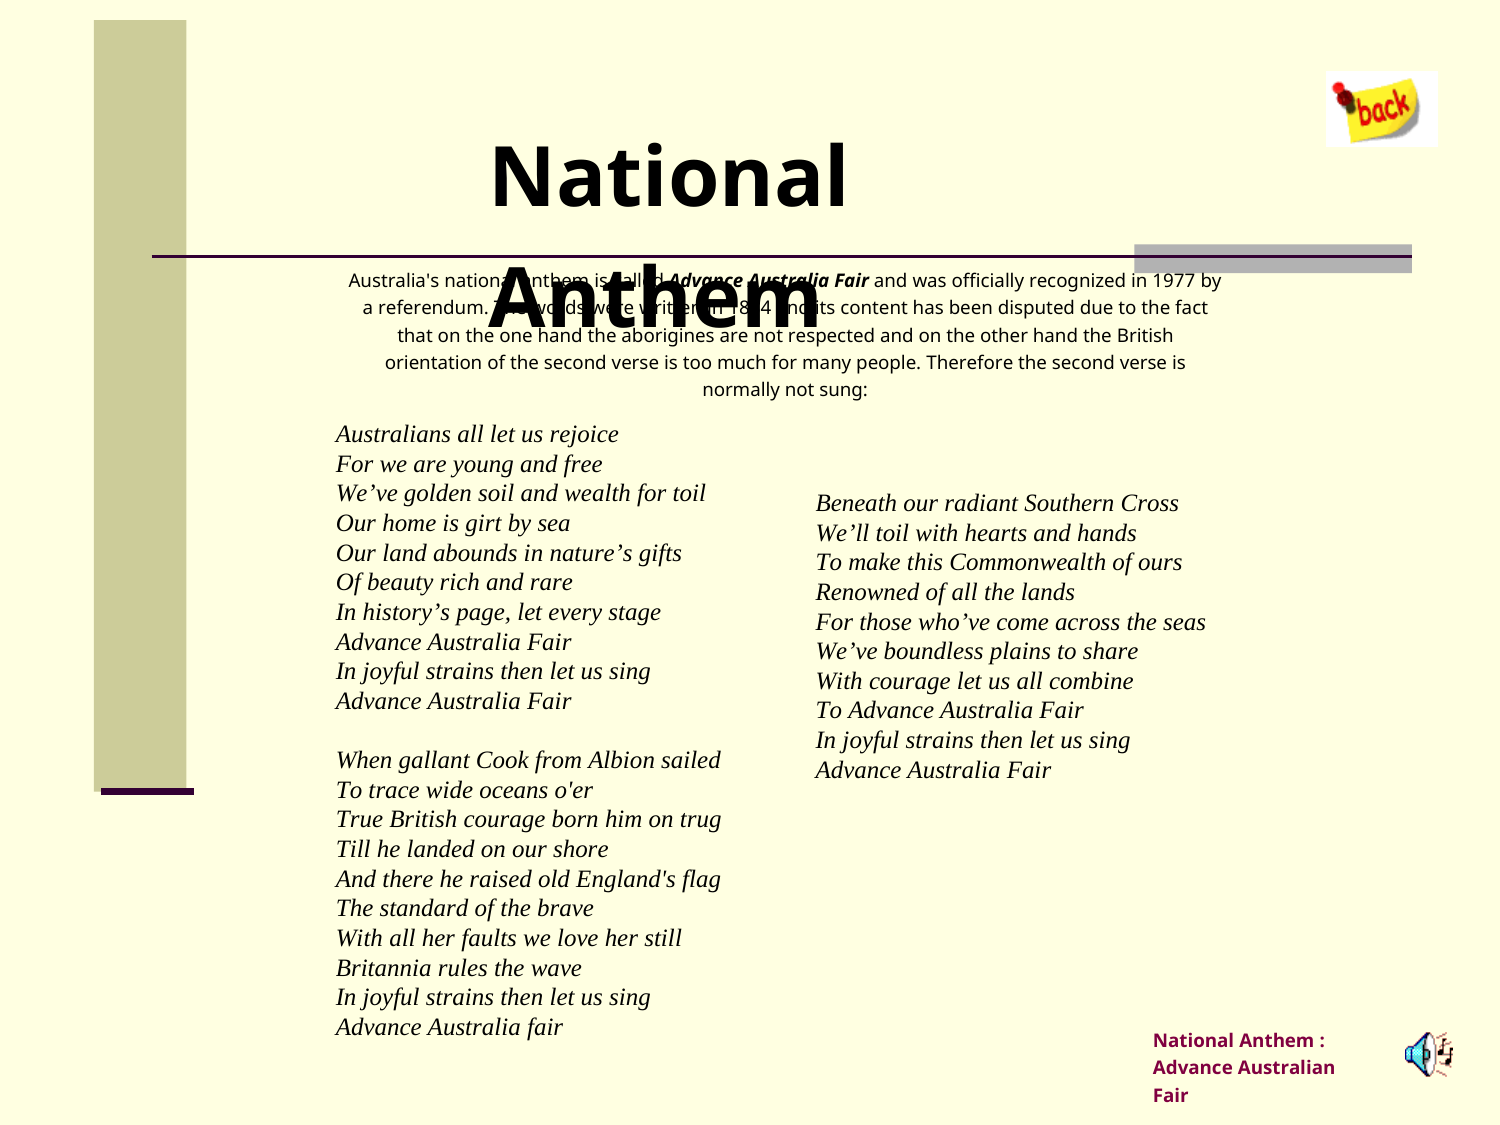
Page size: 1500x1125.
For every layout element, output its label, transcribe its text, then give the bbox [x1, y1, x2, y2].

text_box Australia's national anthem is called Advance Australia Fair and was officially recognized in 1977 by a referendum. The words were written in 1884 and its content has been disputed due to the fact that on the one hand the aborigines are not respected and on the other hand the British orientation of the second verse is too much for many people. Therefore the second verse is normally not sung: [346, 265, 1223, 377]
picture [1405, 1031, 1453, 1080]
text_box National Anthem : Advance Australian Fair [1152, 1025, 1375, 1080]
text_box Australians all let us rejoice For we are young and free We’ve golden soil and wealth for toil Our home is girt by sea Our land abounds in nature’s gifts Of beauty rich and rare In history’s page, let every stage Advance Australia Fair In joyful strains then let us sing Advance Australia Fair When gallant Cook from Albion sailed To trace wide oceans o'er True British courage born him on trug Till he landed on our shore And there he raised old England's flag The standard of the brave With all her faults we love her still Britannia rules the wave In joyful strains then let us sing Advance Australia fair [335, 418, 762, 1068]
picture [1326, 71, 1438, 147]
text_box Beneath our radiant Southern Cross We’ll toil with hearts and hands To make this Commonwealth of ours Renowned of all the lands For those who’ve come across the seas We’ve boundless plains to share With courage let us all combine To Advance Australia Fair In joyful strains then let us sing Advance Australia Fair [815, 487, 1236, 791]
text_box National Anthem [488, 109, 1169, 227]
